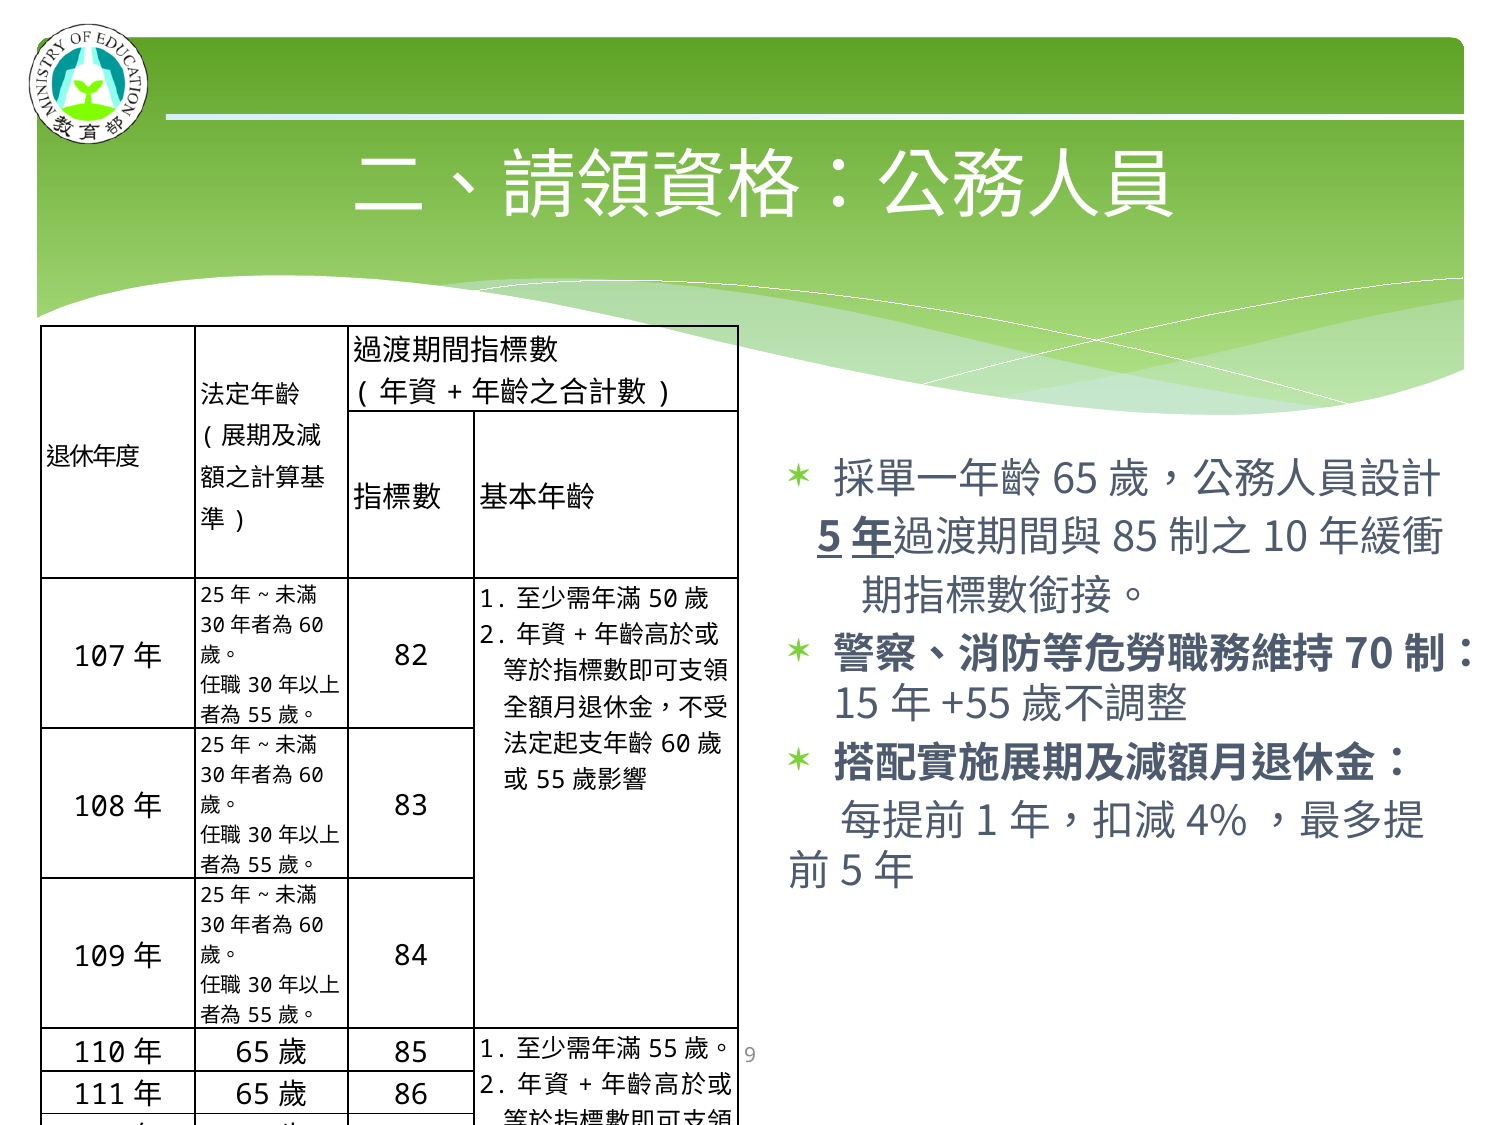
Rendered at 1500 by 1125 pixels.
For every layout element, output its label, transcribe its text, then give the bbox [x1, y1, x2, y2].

table_cell 108年 [42, 729, 194, 877]
title 二、請領資格：公務人員 [88, 78, 1439, 284]
table_cell 25年~未滿30年者為60歲。 任職30年以上者為55歲。 [196, 879, 347, 1027]
table_cell 基本年齡 [475, 412, 737, 577]
table_header 法定年齡 (展期及減額之計算基準) [196, 327, 347, 577]
table_cell 109年 [42, 879, 194, 1027]
table_cell 111年 [42, 1072, 194, 1113]
table_header 過渡期間指標數 (年資+年齡之合計數) [349, 327, 737, 410]
table_cell 87 [349, 1114, 473, 1125]
table_cell 65歲 [196, 1114, 347, 1125]
table_cell 25年~未滿30年者為60歲。 任職30年以上者為55歲。 [196, 729, 347, 877]
table_cell 指標數 [349, 412, 473, 577]
table_cell 65歲 [196, 1029, 347, 1070]
table_cell 112年 [42, 1114, 194, 1125]
table_cell 86 [349, 1072, 473, 1113]
table_header 退休年度 [42, 327, 194, 577]
list 採單一年齡65歲，公務人員設計 5年過渡期間與85制之10年緩衝 期指標數銜接。 警察、消防等危勞職務維持70制：15年+55歲不調整 搭配實施展期及減額月退休金： 每提前1年，扣減4%，最多提前5年 [773, 444, 1471, 1020]
table_cell 25年~未滿30年者為60歲。 任職30年以上者為55歲。 [196, 579, 347, 727]
table_cell 1.至少需年滿50歲 2.年資+年齡高於或等於指標數即可支領全額月退休金，不受法定起支年齡60歲或55歲影響 [475, 579, 737, 1027]
table_cell 107年 [42, 579, 194, 727]
table_cell 110年 [42, 1029, 194, 1070]
table_cell 65歲 [196, 1072, 347, 1113]
slide_number <編號> [654, 1025, 846, 1086]
table_cell 82 [349, 579, 473, 727]
table_cell 84 [349, 879, 473, 1027]
table_cell 85 [349, 1029, 473, 1070]
picture [27, 22, 149, 145]
table_cell 1.至少需年滿55歲。 2.年資+年齡高於或等於指標數即可支領全額月退休金，不受法定起支年齡65歲影響。 [475, 1029, 737, 1125]
table_cell 83 [349, 729, 473, 877]
